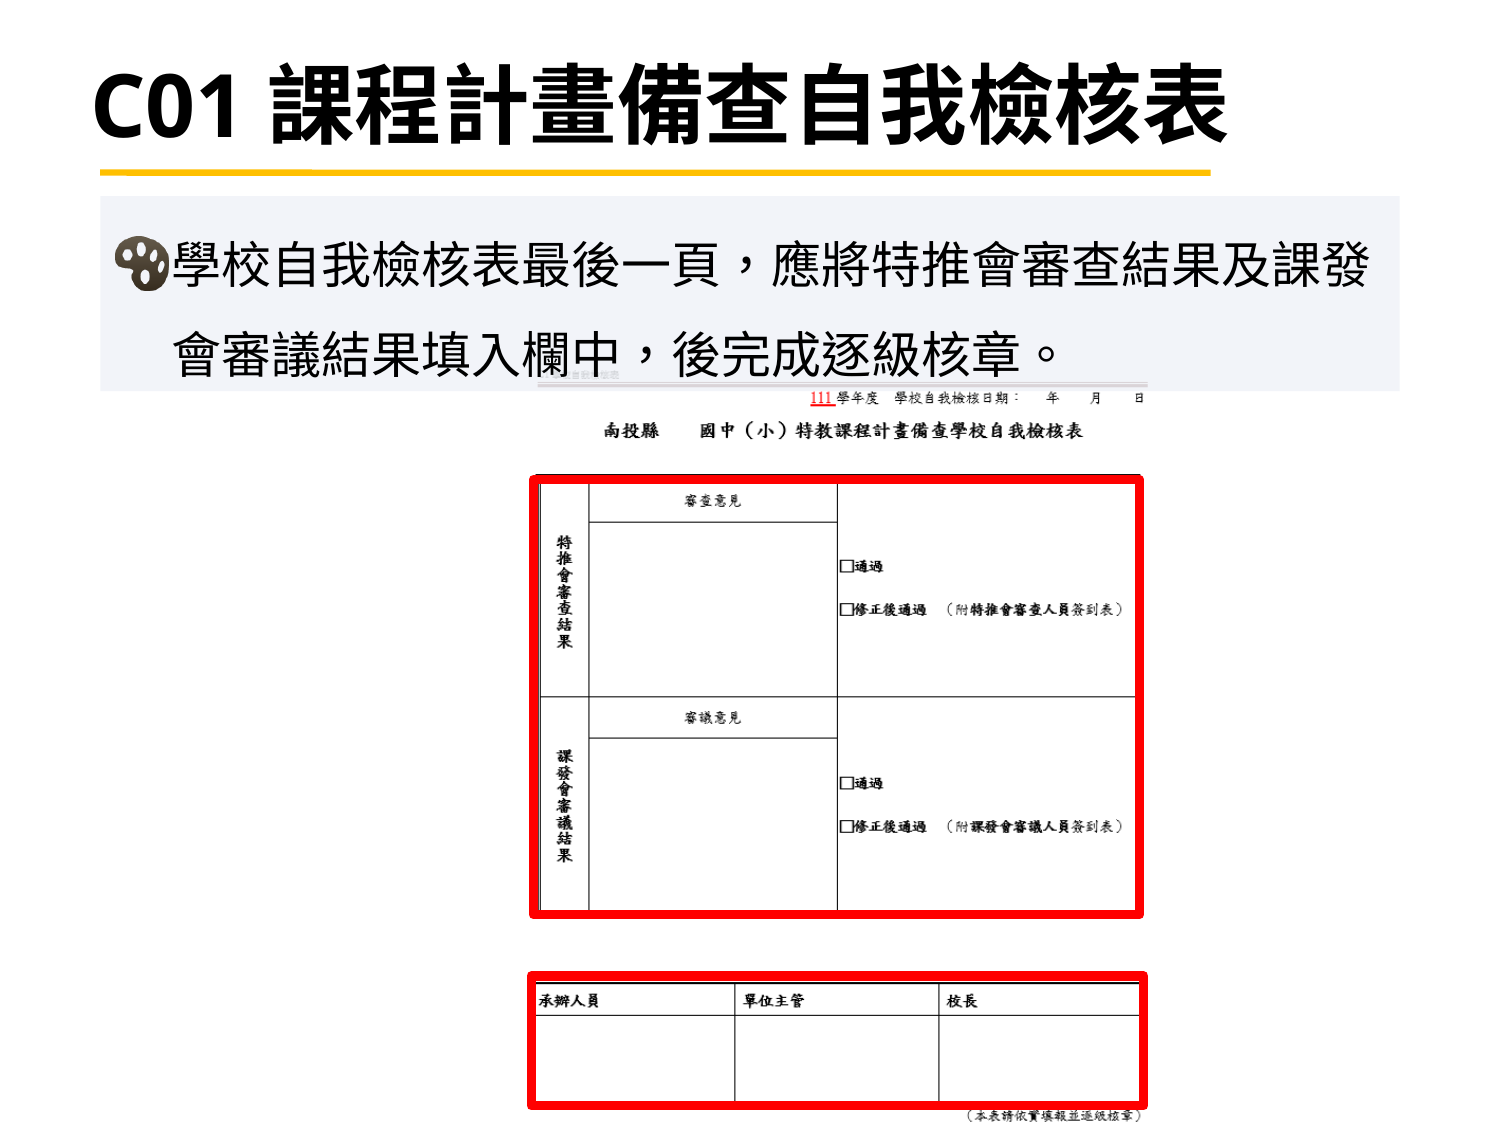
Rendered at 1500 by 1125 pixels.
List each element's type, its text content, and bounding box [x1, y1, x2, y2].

text_box C01課程計畫備查自我檢核表 [75, 42, 1245, 163]
picture [115, 236, 169, 291]
text_box 學校自我檢核表最後一頁，應將特推會審查結果及課發會審議結果填入欄中，後完成逐級核章。 [100, 196, 1400, 392]
picture [525, 392, 1152, 1125]
